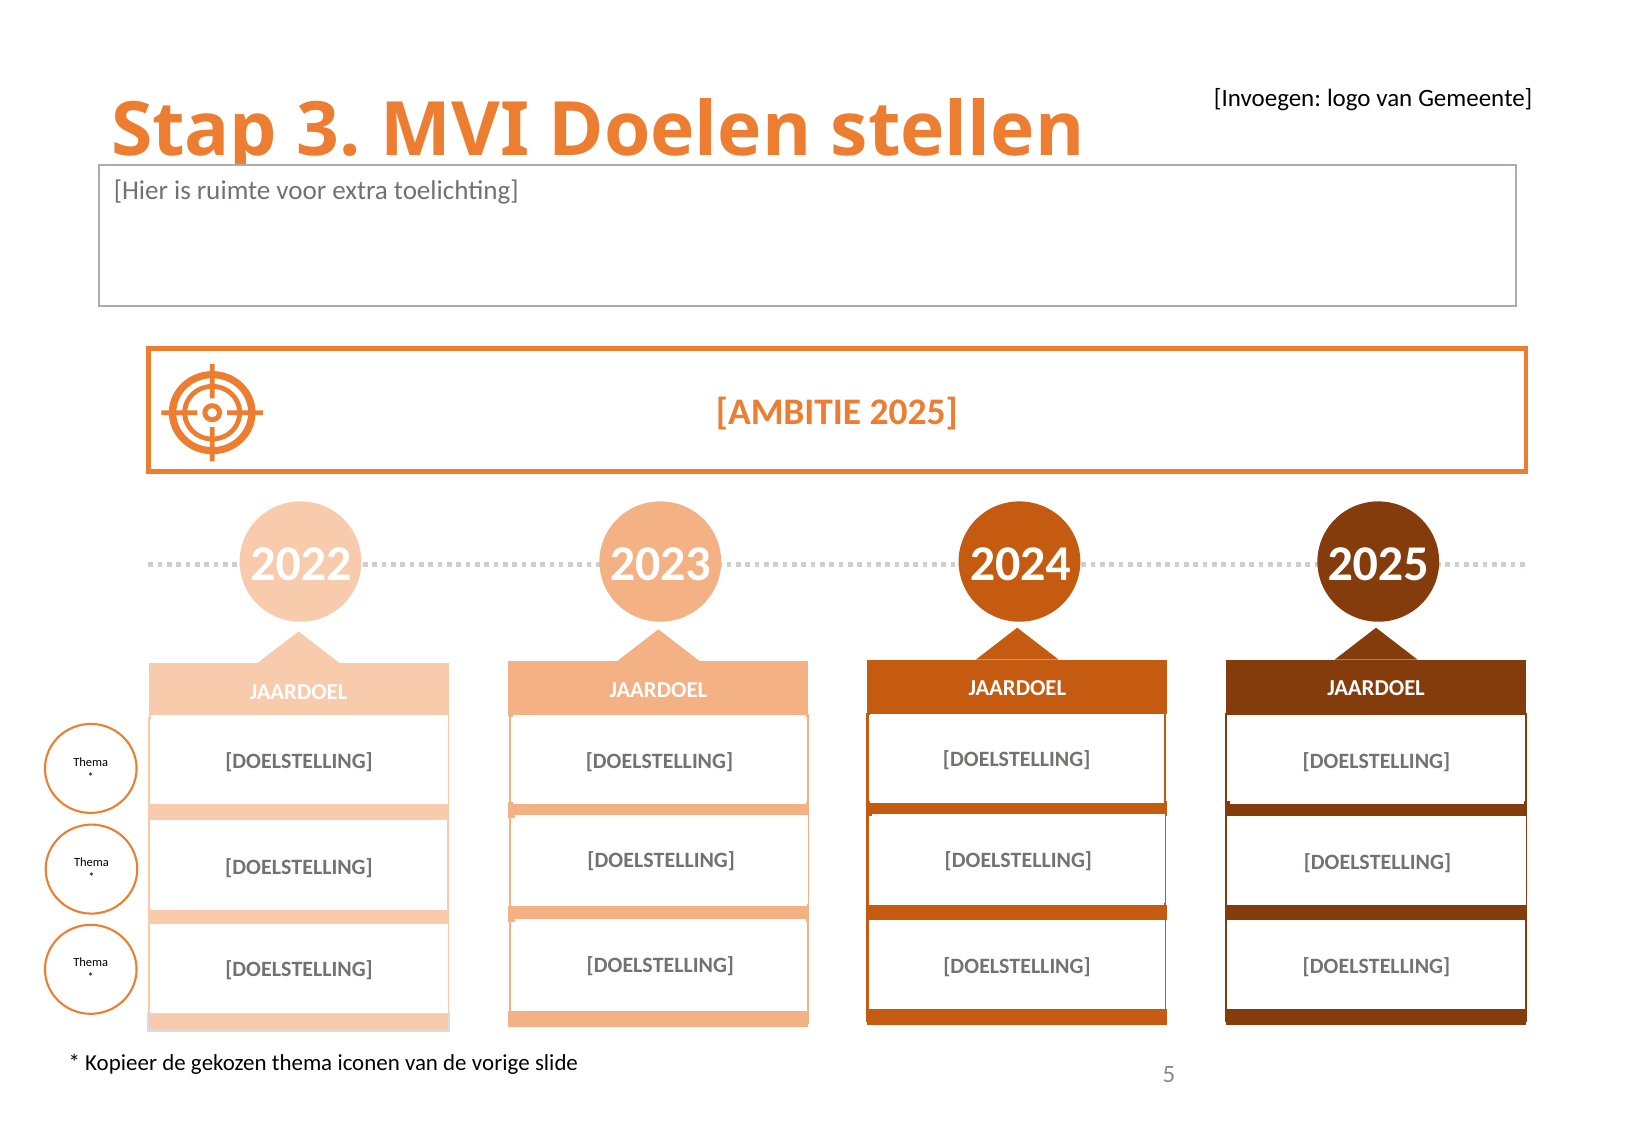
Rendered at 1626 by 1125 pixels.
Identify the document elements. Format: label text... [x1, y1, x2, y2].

text_box [1329, 598, 1427, 622]
text_box Thema* [45, 924, 137, 1014]
text_box [252, 598, 349, 622]
text_box [DOELSTELLING] [151, 715, 448, 804]
text_box Stap 3. MVI Doelen stellen [98, 28, 1613, 179]
text_box [508, 906, 808, 922]
text_box [Invoegen: logo van Gemeente] [1191, 44, 1556, 150]
text_box 2022 [235, 523, 366, 598]
text_box [971, 598, 1068, 622]
text_box [DOELSTELLING] [870, 920, 1165, 1009]
text_box [DOELSTELLING] [870, 714, 1164, 803]
text_box [DOELSTELLING] [872, 814, 1165, 903]
text_box [508, 1011, 808, 1027]
text_box [975, 627, 1059, 660]
text_box JAARDOEL [1226, 660, 1526, 713]
text_box [611, 598, 709, 622]
text_box [Hier is ruimte voor extra toelichting] [99, 165, 1516, 306]
text_box [DOELSTELLING] [151, 821, 447, 910]
text_box [DOELSTELLING] [515, 919, 806, 1008]
text_box Thema* [45, 824, 138, 914]
text_box [148, 804, 448, 820]
text_box [257, 631, 340, 664]
text_box [867, 801, 1167, 816]
text_box [867, 1009, 1167, 1025]
text_box Thema* [45, 723, 137, 813]
text_box [1226, 1009, 1526, 1025]
text_box [DOELSTELLING] [1230, 920, 1524, 1009]
text_box 5 [1147, 1042, 1514, 1103]
text_box JAARDOEL [867, 660, 1167, 714]
text_box [148, 908, 448, 924]
text_box [1334, 627, 1418, 660]
text_box [1331, 501, 1426, 523]
text_box [DOELSTELLING] [513, 715, 806, 804]
text_box [DOELSTELLING] [1230, 816, 1526, 905]
picture [152, 355, 273, 471]
text_box [508, 802, 808, 818]
text_box [1226, 905, 1526, 920]
text_box [613, 501, 708, 523]
text_box * Kopieer de gekozen thema iconen van de vorige slide [53, 1040, 1168, 1084]
text_box [1226, 801, 1526, 816]
text_box [DOELSTELLING] [515, 815, 808, 904]
text_box [253, 501, 348, 523]
text_box JAARDOEL [508, 661, 808, 716]
text_box 2024 [955, 523, 1086, 598]
text_box [972, 501, 1067, 523]
text_box [867, 905, 1167, 920]
text_box JAARDOEL [149, 663, 449, 717]
text_box 2023 [595, 523, 726, 598]
text_box [DOELSTELLING] [1230, 715, 1524, 804]
text_box 2025 [1312, 523, 1444, 598]
text_box [616, 629, 700, 662]
text_box [DOELSTELLING] [151, 924, 448, 1013]
text_box [AMBITIE 2025] [148, 349, 1526, 471]
text_box [148, 1013, 449, 1031]
